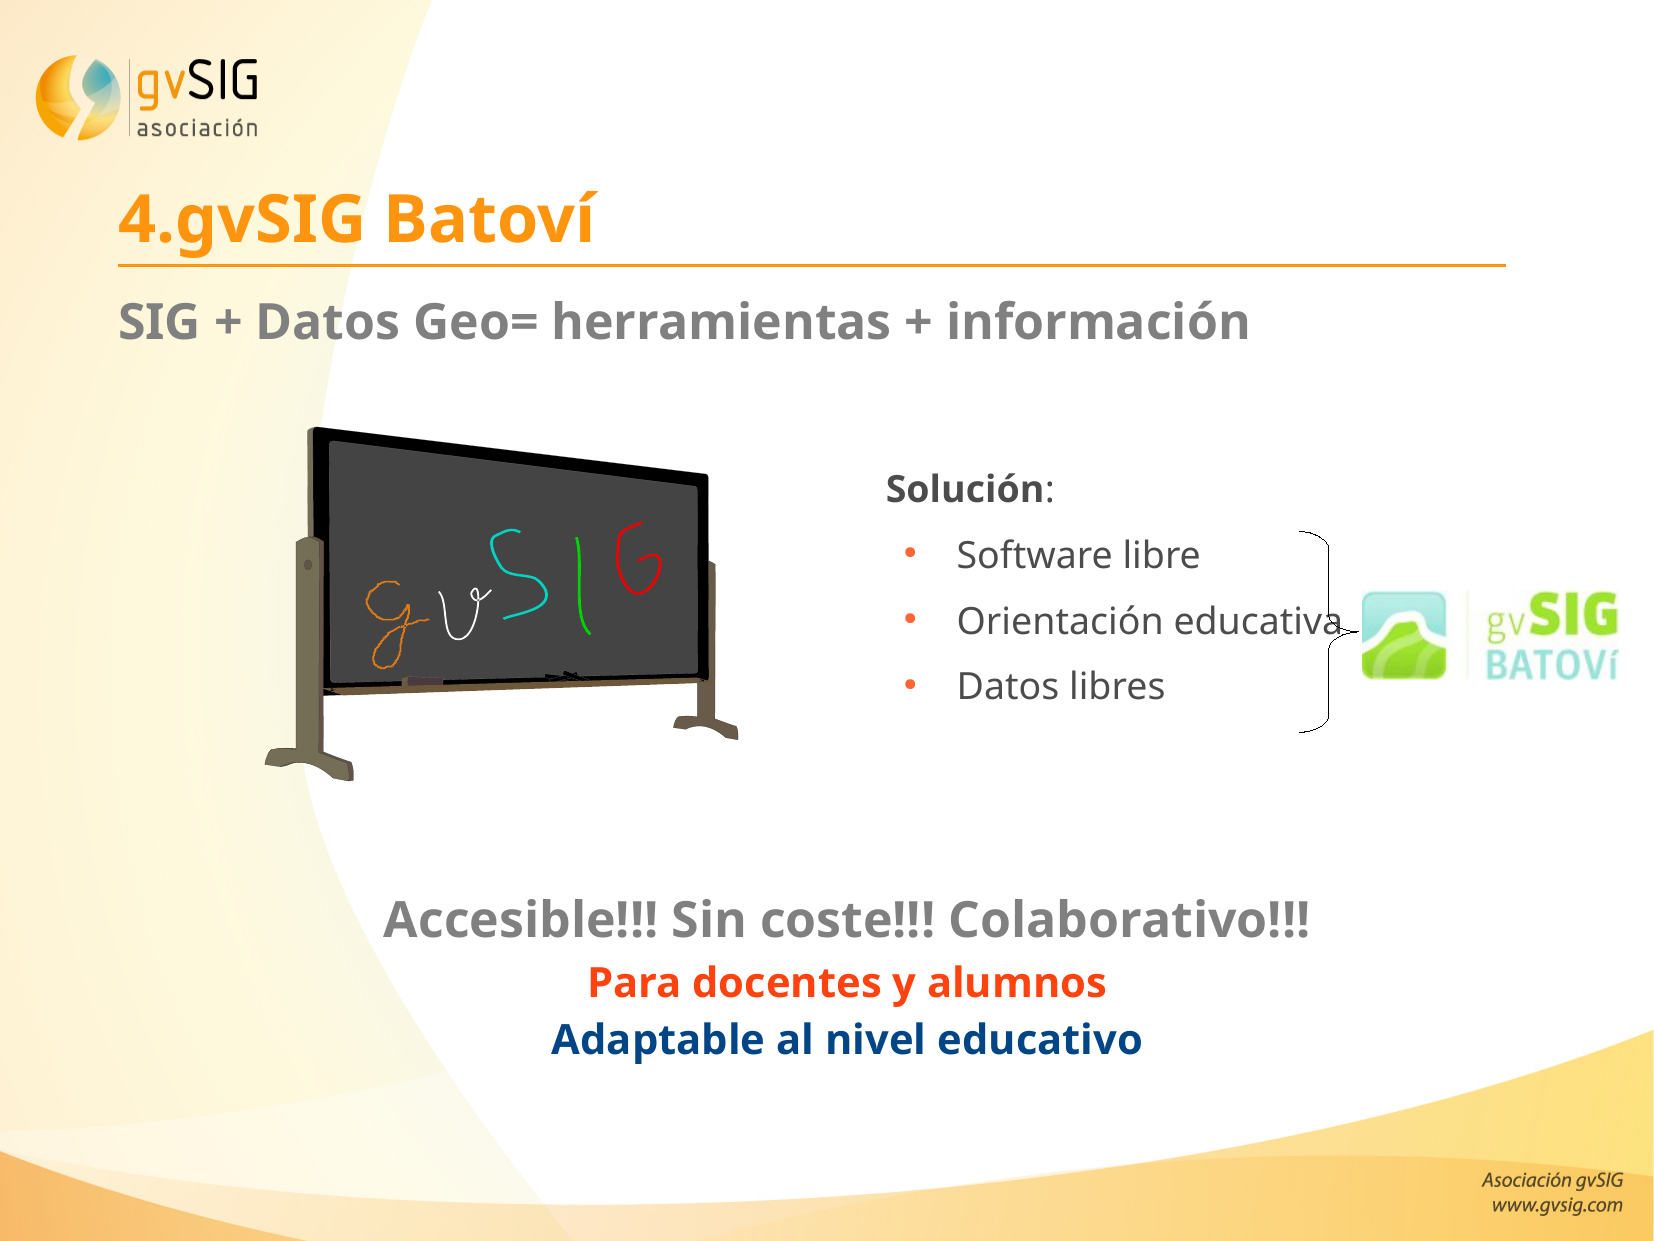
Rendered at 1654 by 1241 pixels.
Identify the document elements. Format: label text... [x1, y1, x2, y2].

title SIG + Datos Geo= herramientas + información [118, 276, 1477, 365]
title Accesible!!! Sin coste!!! Colaborativo!!! Para docentes y alumnos Adaptable al nivel educativo [88, 896, 1607, 1054]
list Solución: Software libre Orientación educativa Datos libres [885, 397, 1607, 896]
title 4.gvSIG Batoví [118, 167, 1607, 266]
picture [0, 0, 1654, 1241]
